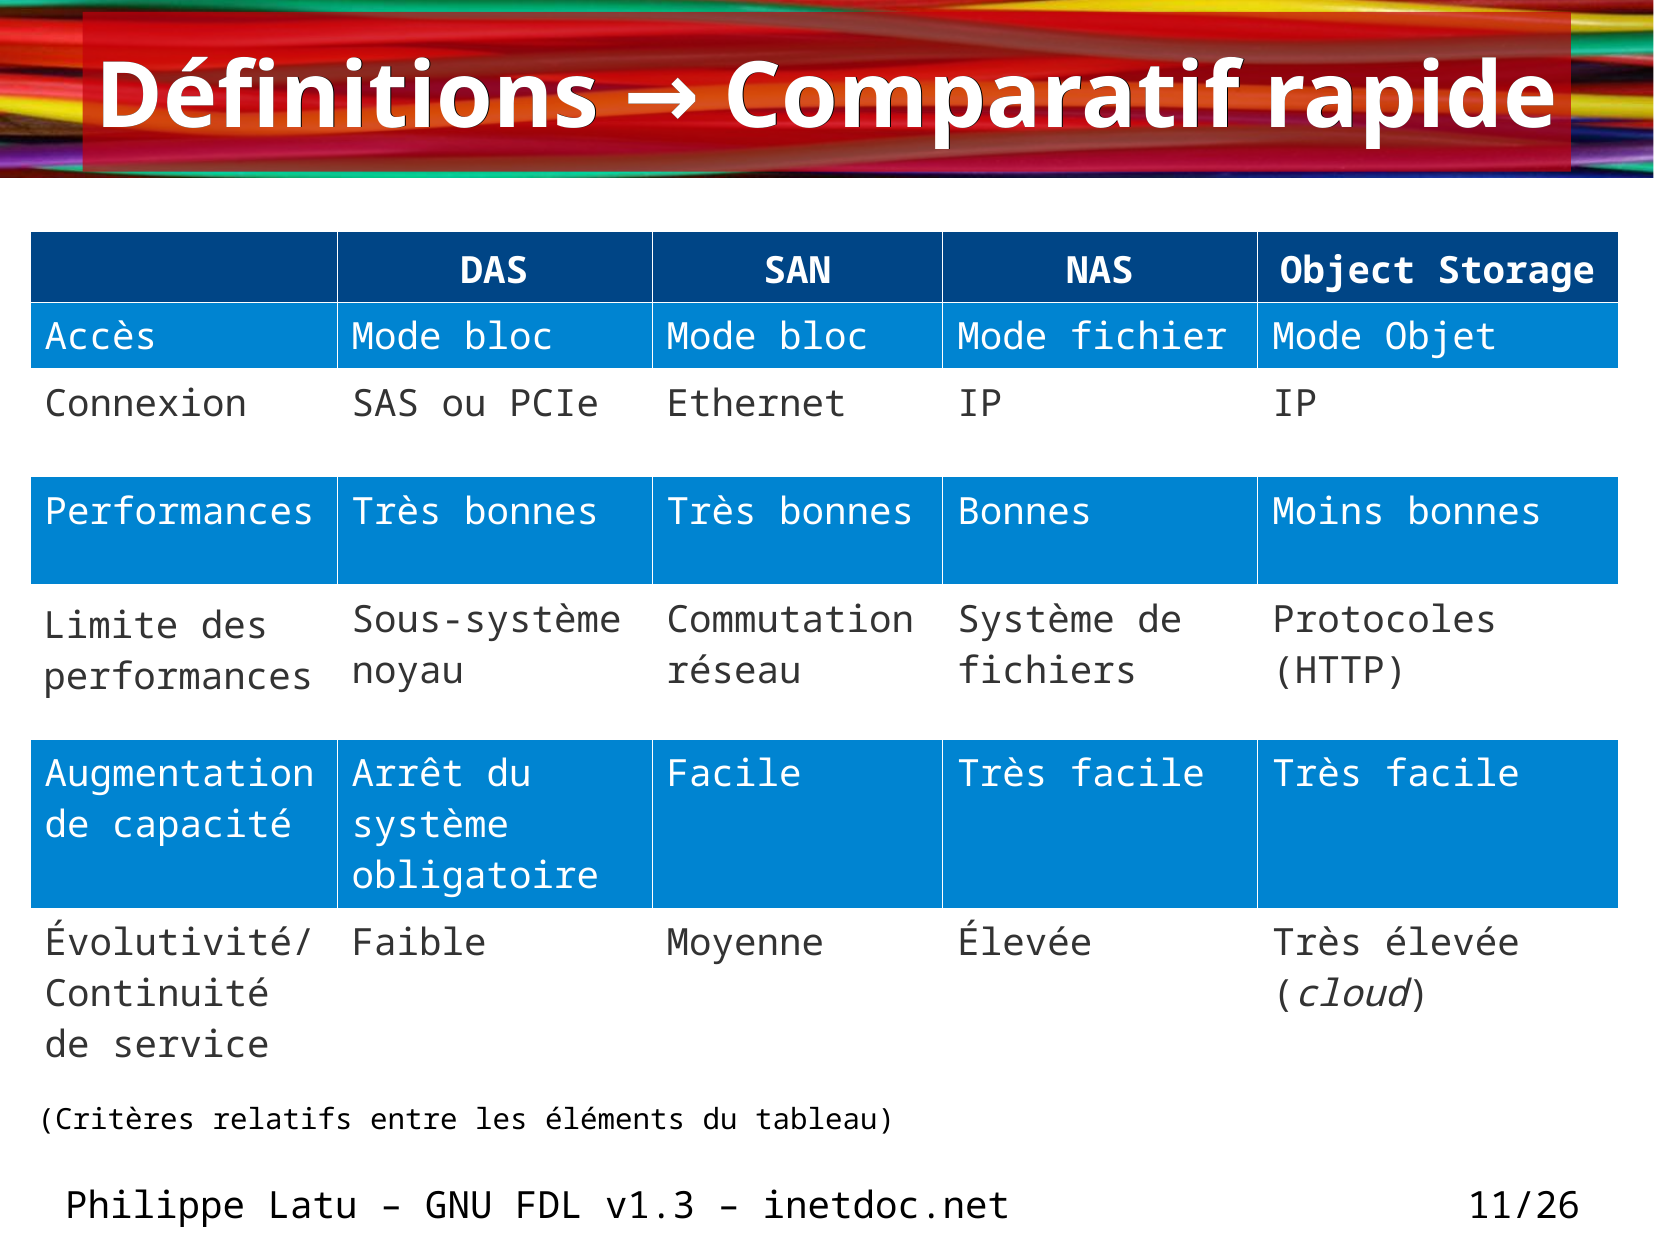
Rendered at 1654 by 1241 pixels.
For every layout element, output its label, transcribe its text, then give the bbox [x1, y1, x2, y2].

table_cell Performances [31, 477, 337, 584]
table_cell Bonnes [943, 477, 1257, 584]
table_cell Mode Objet [1258, 303, 1618, 368]
table_cell Très bonnes [653, 477, 942, 584]
table_header DAS [338, 232, 652, 302]
table_cell Commutation réseau [653, 585, 942, 739]
table_cell SAS ou PCIe [338, 369, 652, 476]
table_cell Limite des performances [31, 585, 337, 739]
table_cell Moins bonnes [1258, 477, 1618, 584]
table_cell Faible [338, 909, 652, 1076]
table_cell Mode bloc [653, 303, 942, 368]
table_cell Très élevée (cloud) [1258, 909, 1618, 1076]
table_cell Moyenne [653, 909, 942, 1076]
table_cell Augmentation de capacité [31, 740, 337, 908]
table_cell Sous-système noyau [338, 585, 652, 739]
title Définitions → Comparatif rapide [82, 11, 1571, 172]
table_cell Élevée [943, 909, 1257, 1076]
table_cell Mode bloc [338, 303, 652, 368]
table_header SAN [653, 232, 942, 302]
table_cell Protocoles (HTTP) [1258, 585, 1618, 739]
table_cell IP [1258, 369, 1618, 476]
table_cell Système de fichiers [943, 585, 1257, 739]
text_box (Critères relatifs entre les éléments du tableau) [37, 1098, 1252, 1176]
table_cell Accès [31, 303, 337, 368]
table_cell IP [943, 369, 1257, 476]
table_cell Évolutivité/ Continuité de service [31, 909, 337, 1076]
table_cell Ethernet [653, 369, 942, 476]
table_header [31, 232, 337, 302]
table_cell Connexion [31, 369, 337, 476]
table_cell Très facile [1258, 740, 1618, 908]
table_cell Très facile [943, 740, 1257, 908]
table_cell Facile [653, 740, 942, 908]
text_box Philippe Latu – GNU FDL v1.3 – inetdoc.net 26/26 [59, 1133, 1595, 1237]
table_header Object Storage [1258, 232, 1618, 302]
table_cell Arrêt du système obligatoire [338, 740, 652, 908]
table_cell Très bonnes [338, 477, 652, 584]
table_header NAS [943, 232, 1257, 302]
table_cell Mode fichier [943, 303, 1257, 368]
picture [0, 0, 1654, 178]
